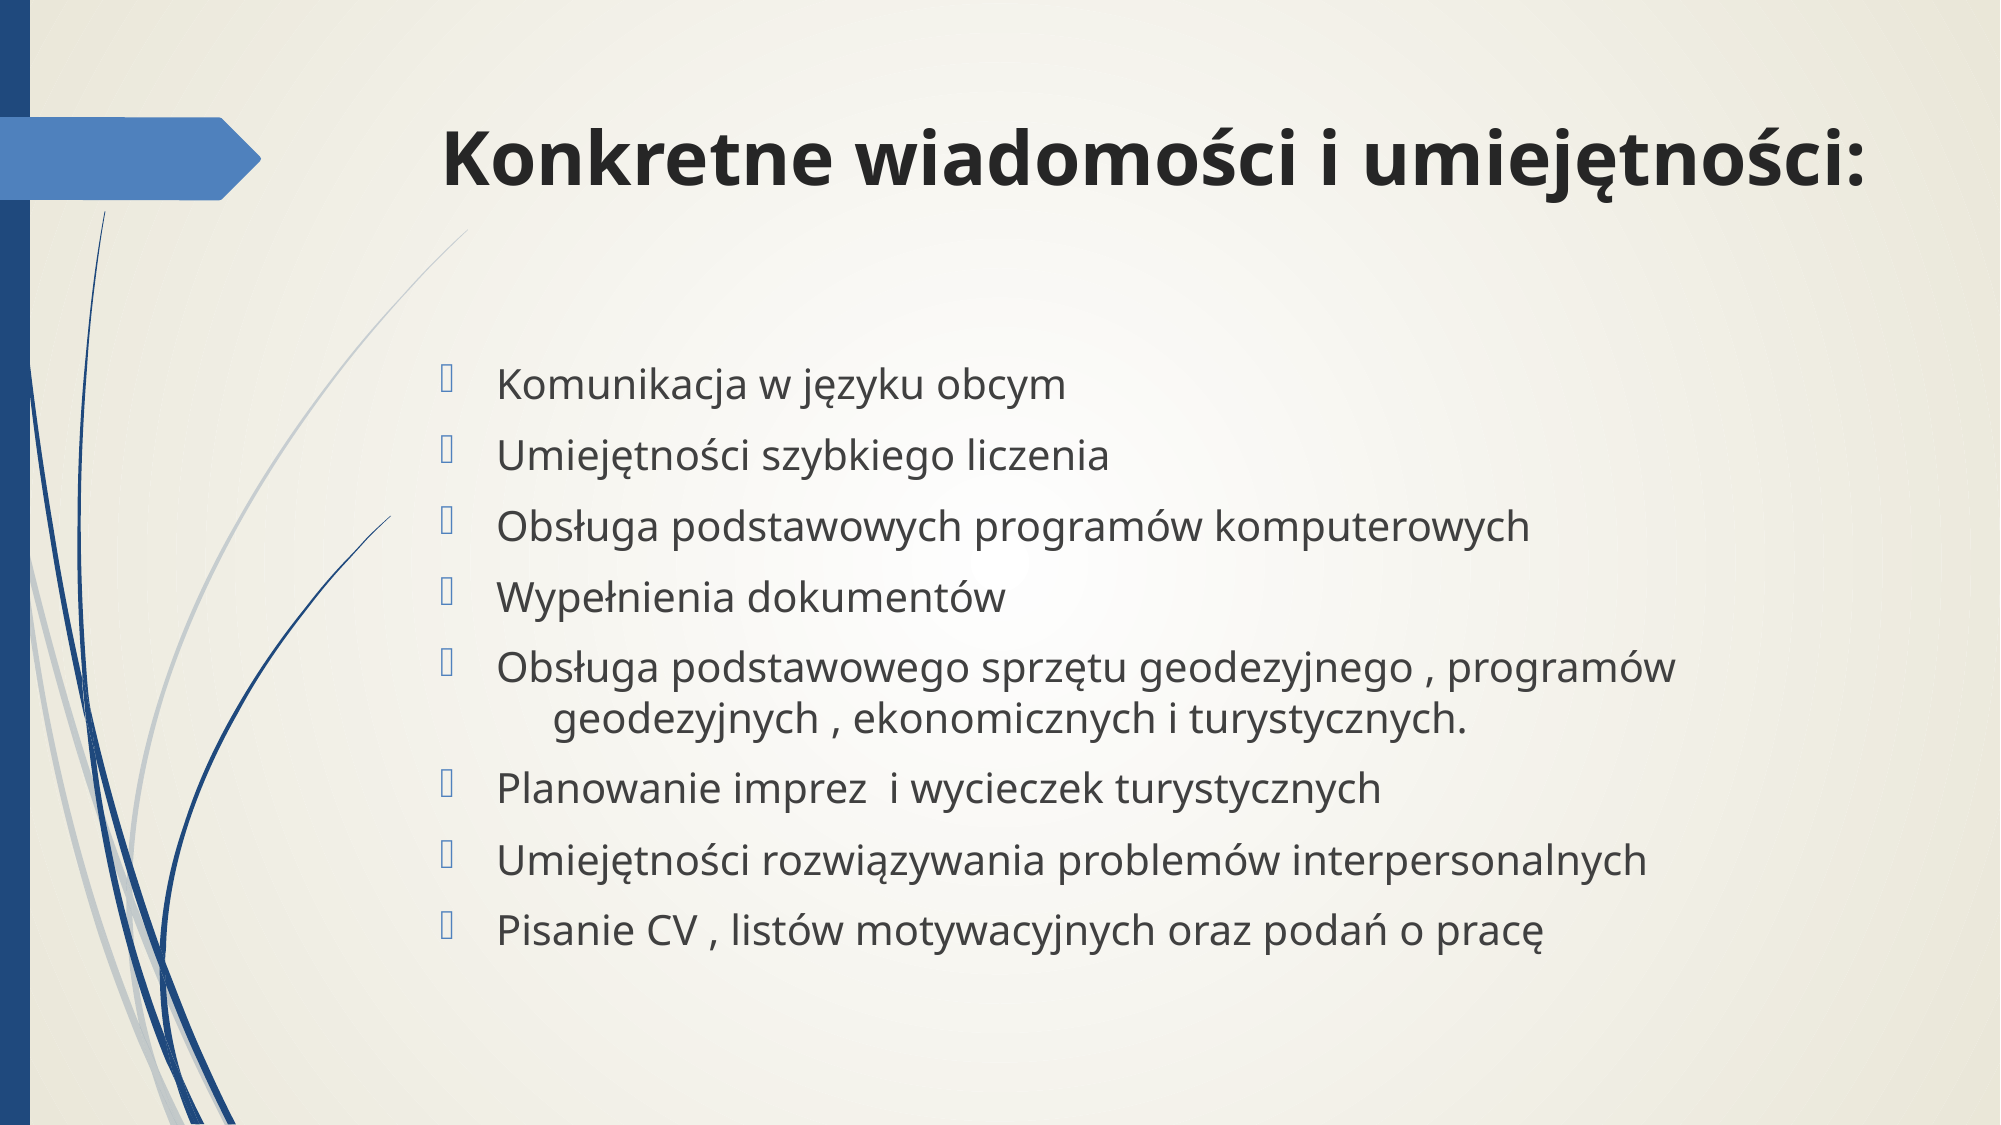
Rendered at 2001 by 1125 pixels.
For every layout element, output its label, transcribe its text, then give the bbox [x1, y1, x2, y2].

list Komunikacja w języku obcym Umiejętności szybkiego liczenia Obsługa podstawowych programów komputerowych Wypełnienia dokumentów Obsługa podstawowego sprzętu geodezyjnego , programów geodezyjnych , ekonomicznych i turystycznych. Planowanie imprez i wycieczek turystycznych Umiejętności rozwiązywania problemów interpersonalnych Pisanie CV , listów motywacyjnych oraz podań o pracę [424, 350, 1888, 970]
title Konkretne wiadomości i umiejętności: [425, 102, 1888, 313]
